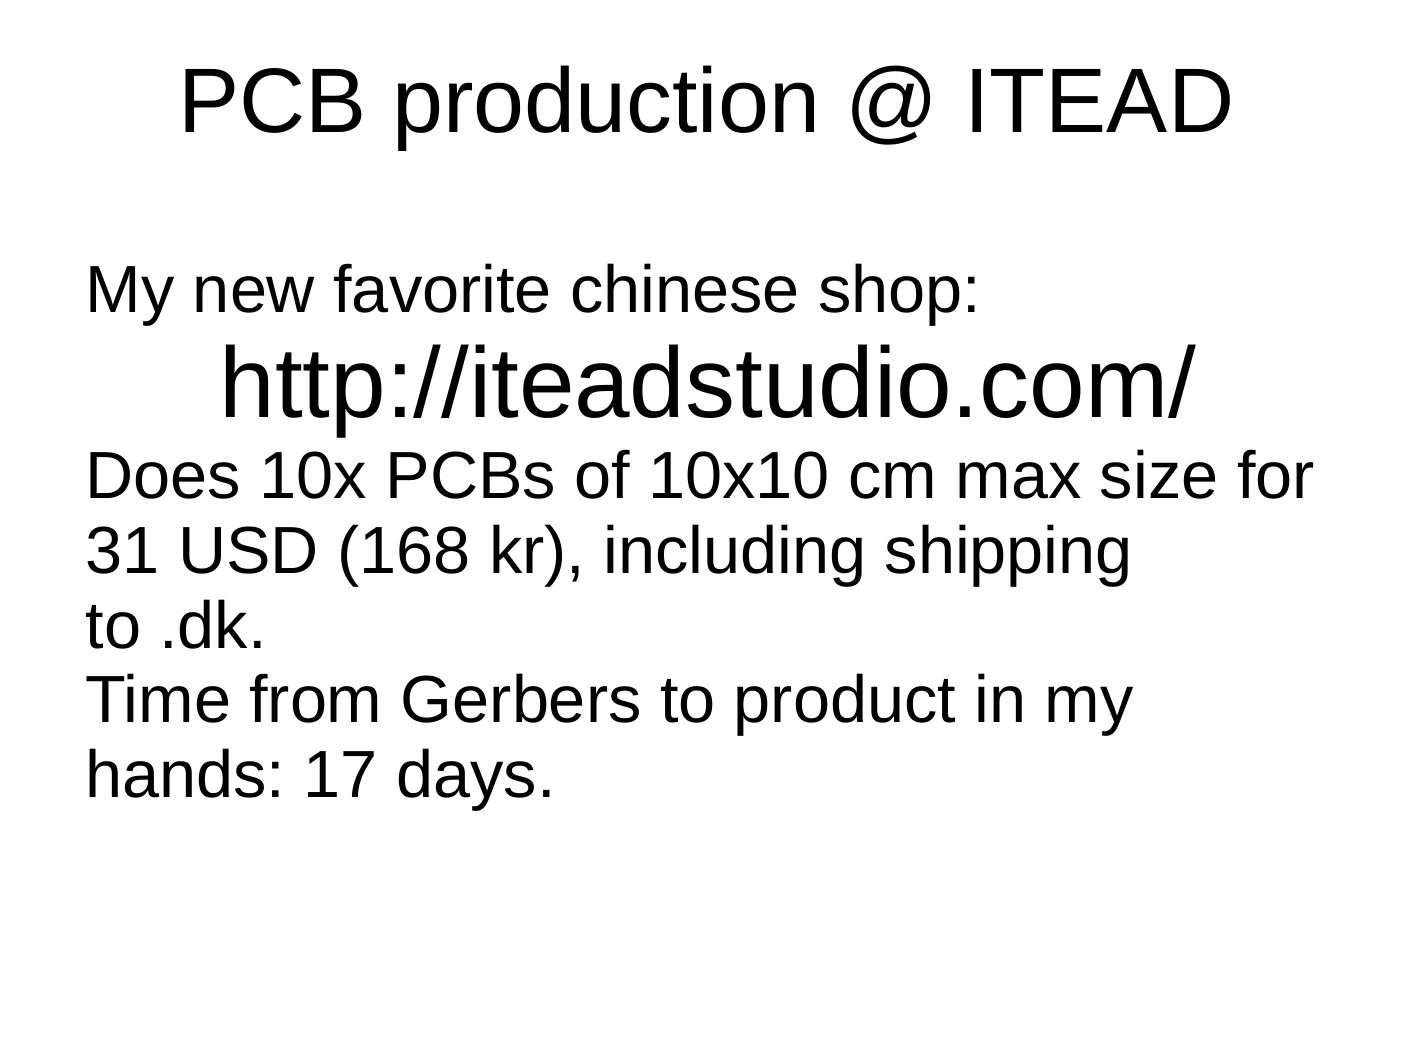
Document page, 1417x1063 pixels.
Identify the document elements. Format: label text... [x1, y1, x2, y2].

text_box PCB production @ ITEAD [69, 42, 1345, 172]
text_box My new favorite chinese shop: http://iteadstudio.com/ Does 10x PCBs of 10x10 cm max size for 31 USD (168 kr), including shipping to .dk. Time from Gerbers to product in my hands: 17 days. [70, 244, 1346, 965]
